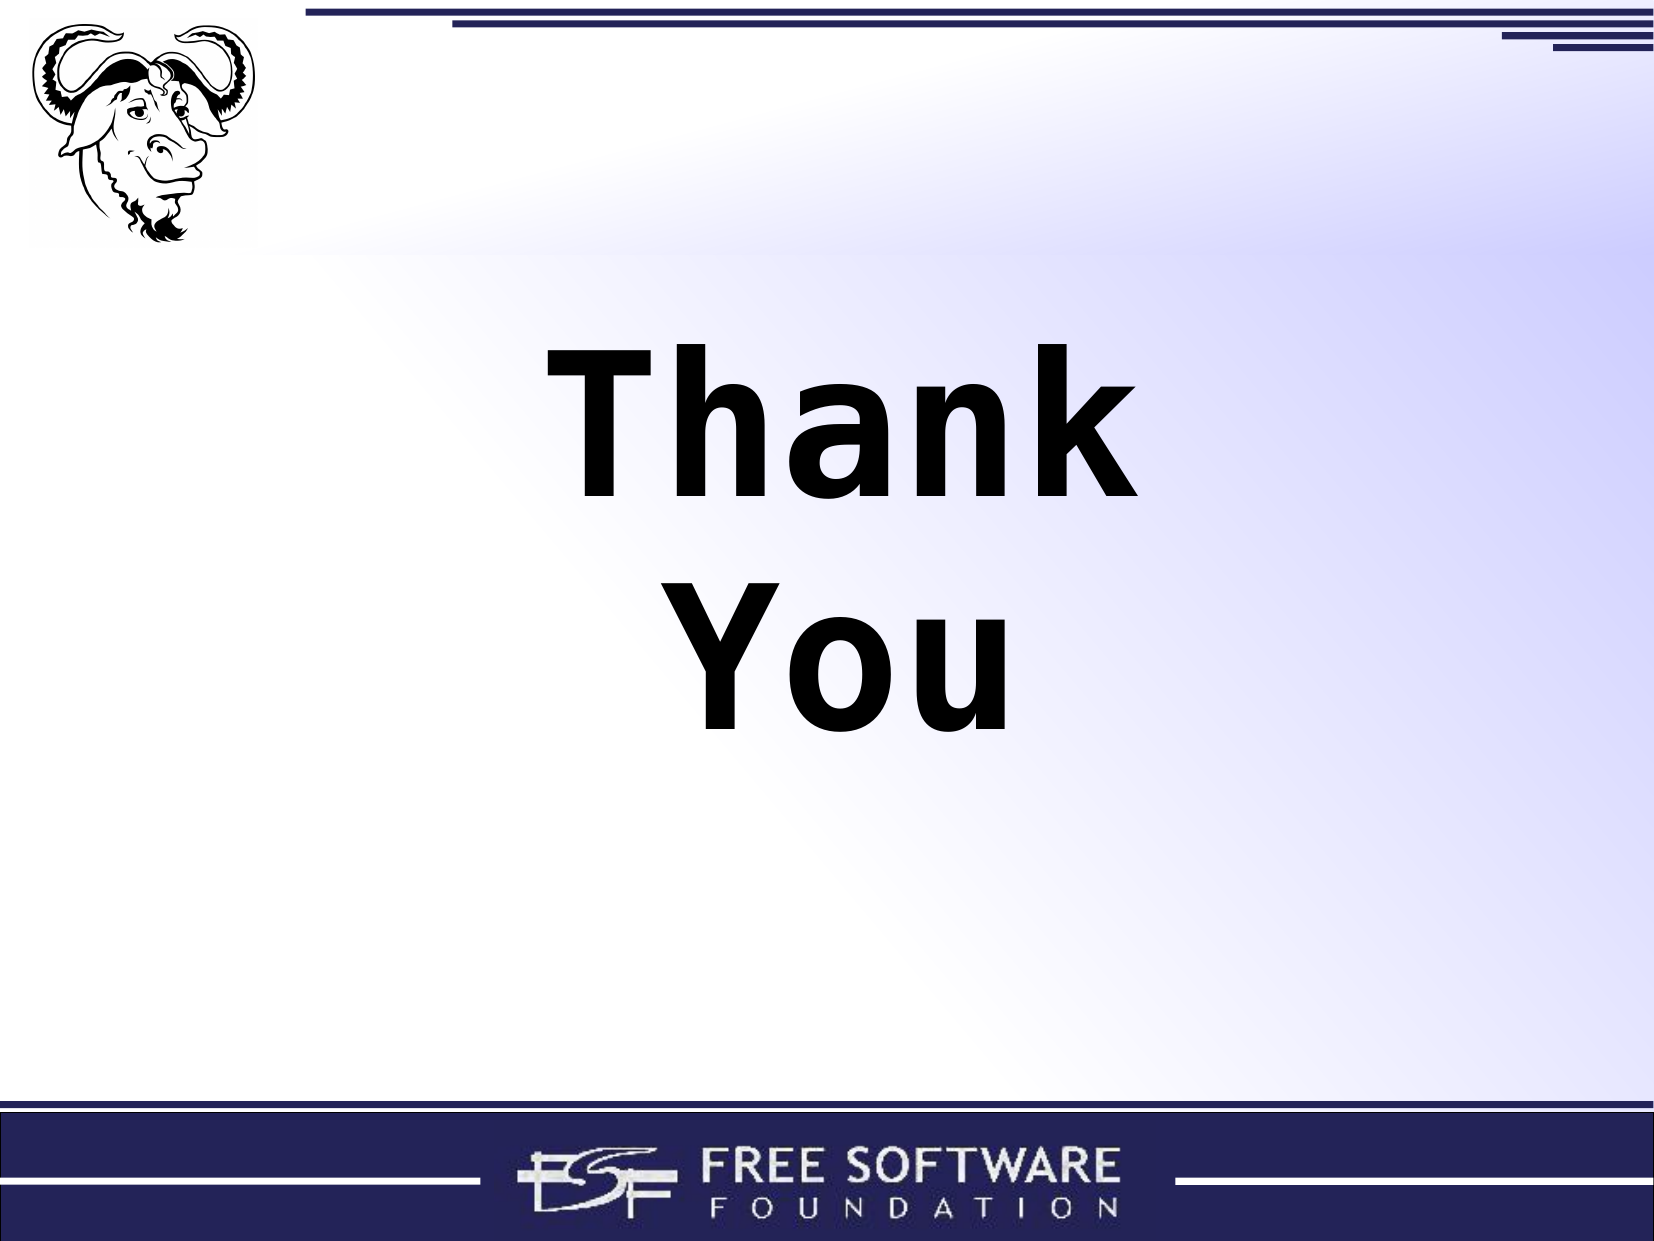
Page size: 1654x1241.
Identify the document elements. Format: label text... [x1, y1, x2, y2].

text_box Thank You [379, 310, 1303, 777]
picture [29, 18, 258, 248]
text_box [0, 0, 1654, 1241]
picture [494, 1119, 1156, 1241]
